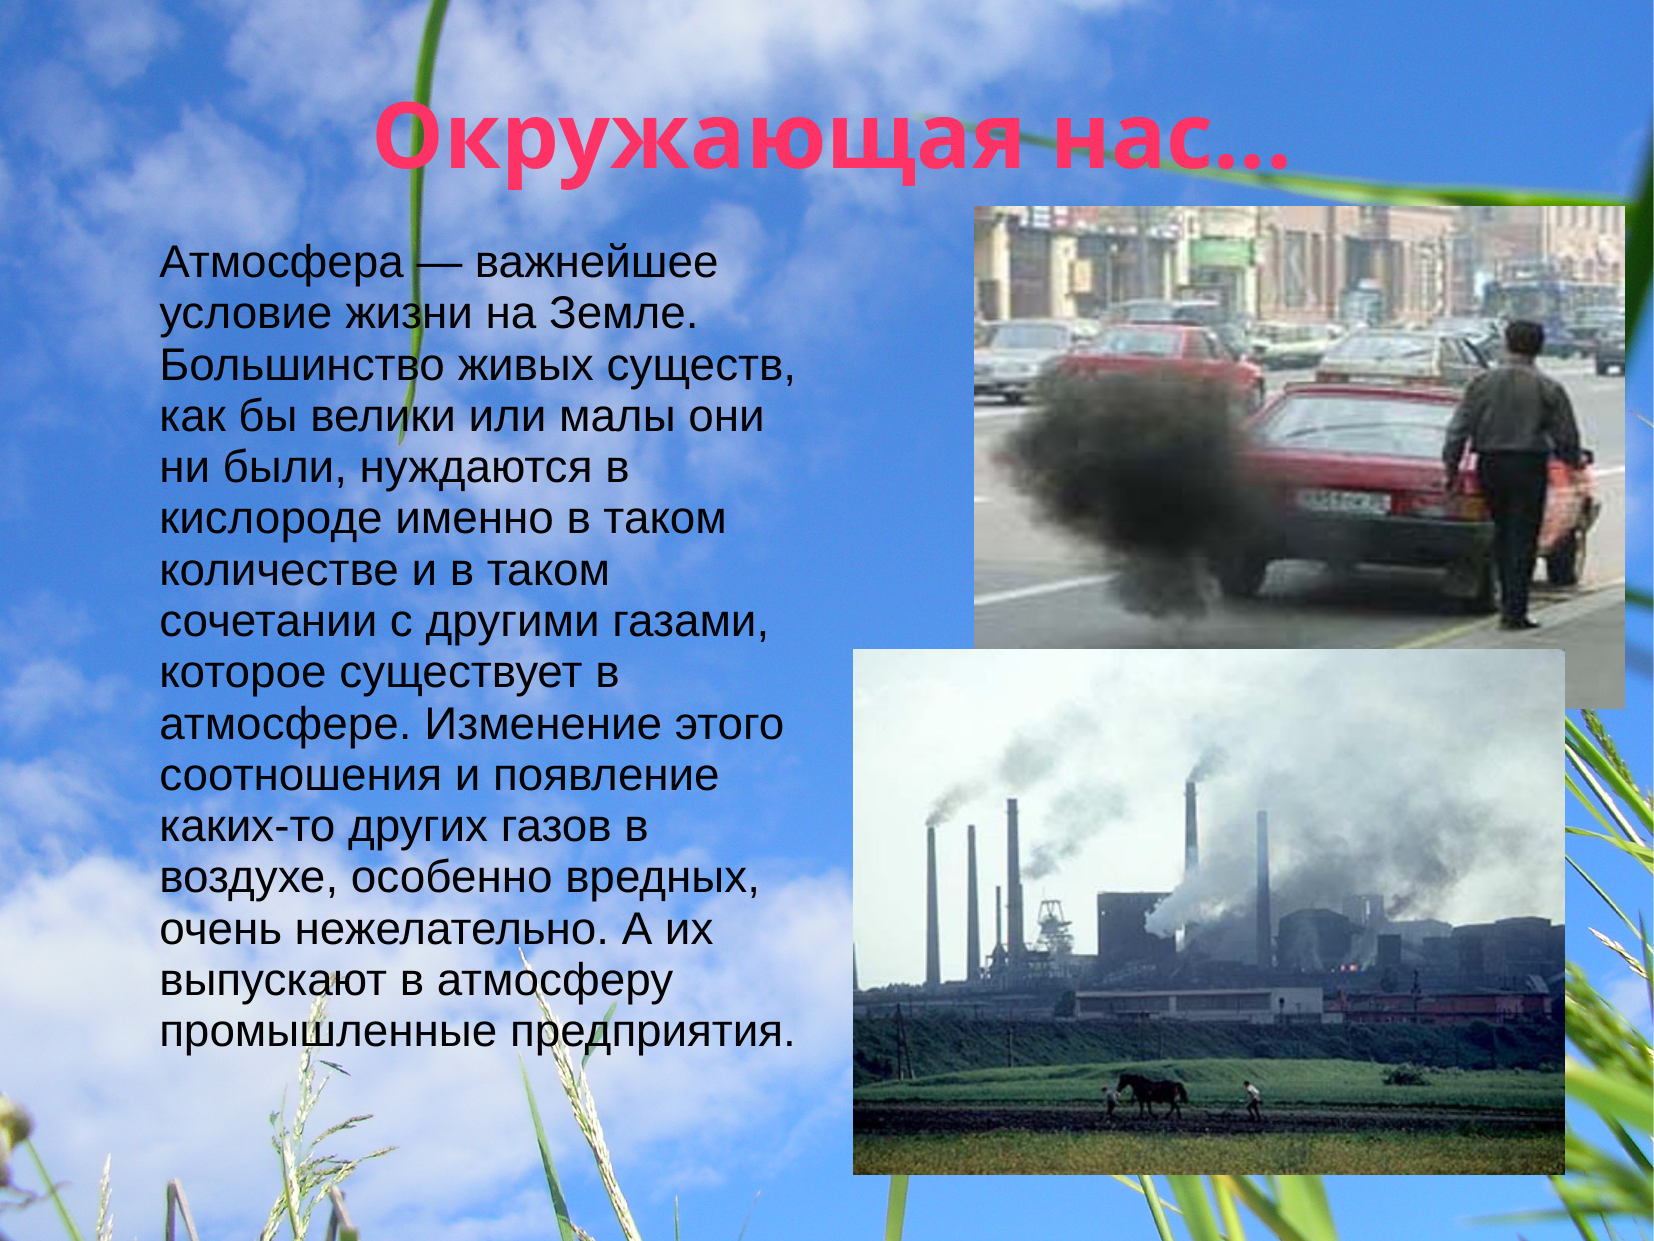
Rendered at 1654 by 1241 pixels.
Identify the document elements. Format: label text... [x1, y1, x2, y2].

picture [0, 0, 1654, 1241]
title Окружающая нас... [88, 29, 1577, 237]
list Атмосфера — важнейшее условие жизни на Земле. Большинство живых существ, как бы велики или малы они ни были, нуждаются в кислороде именно в таком количестве и в таком сочетании с другими газами, которое существует в атмосфере. Изменение этого соотношения и появление каких-то других газов в воздухе, особенно вредных, очень нежелательно. А их выпускают в атмосферу промышленные предприятия. [88, 236, 815, 1055]
